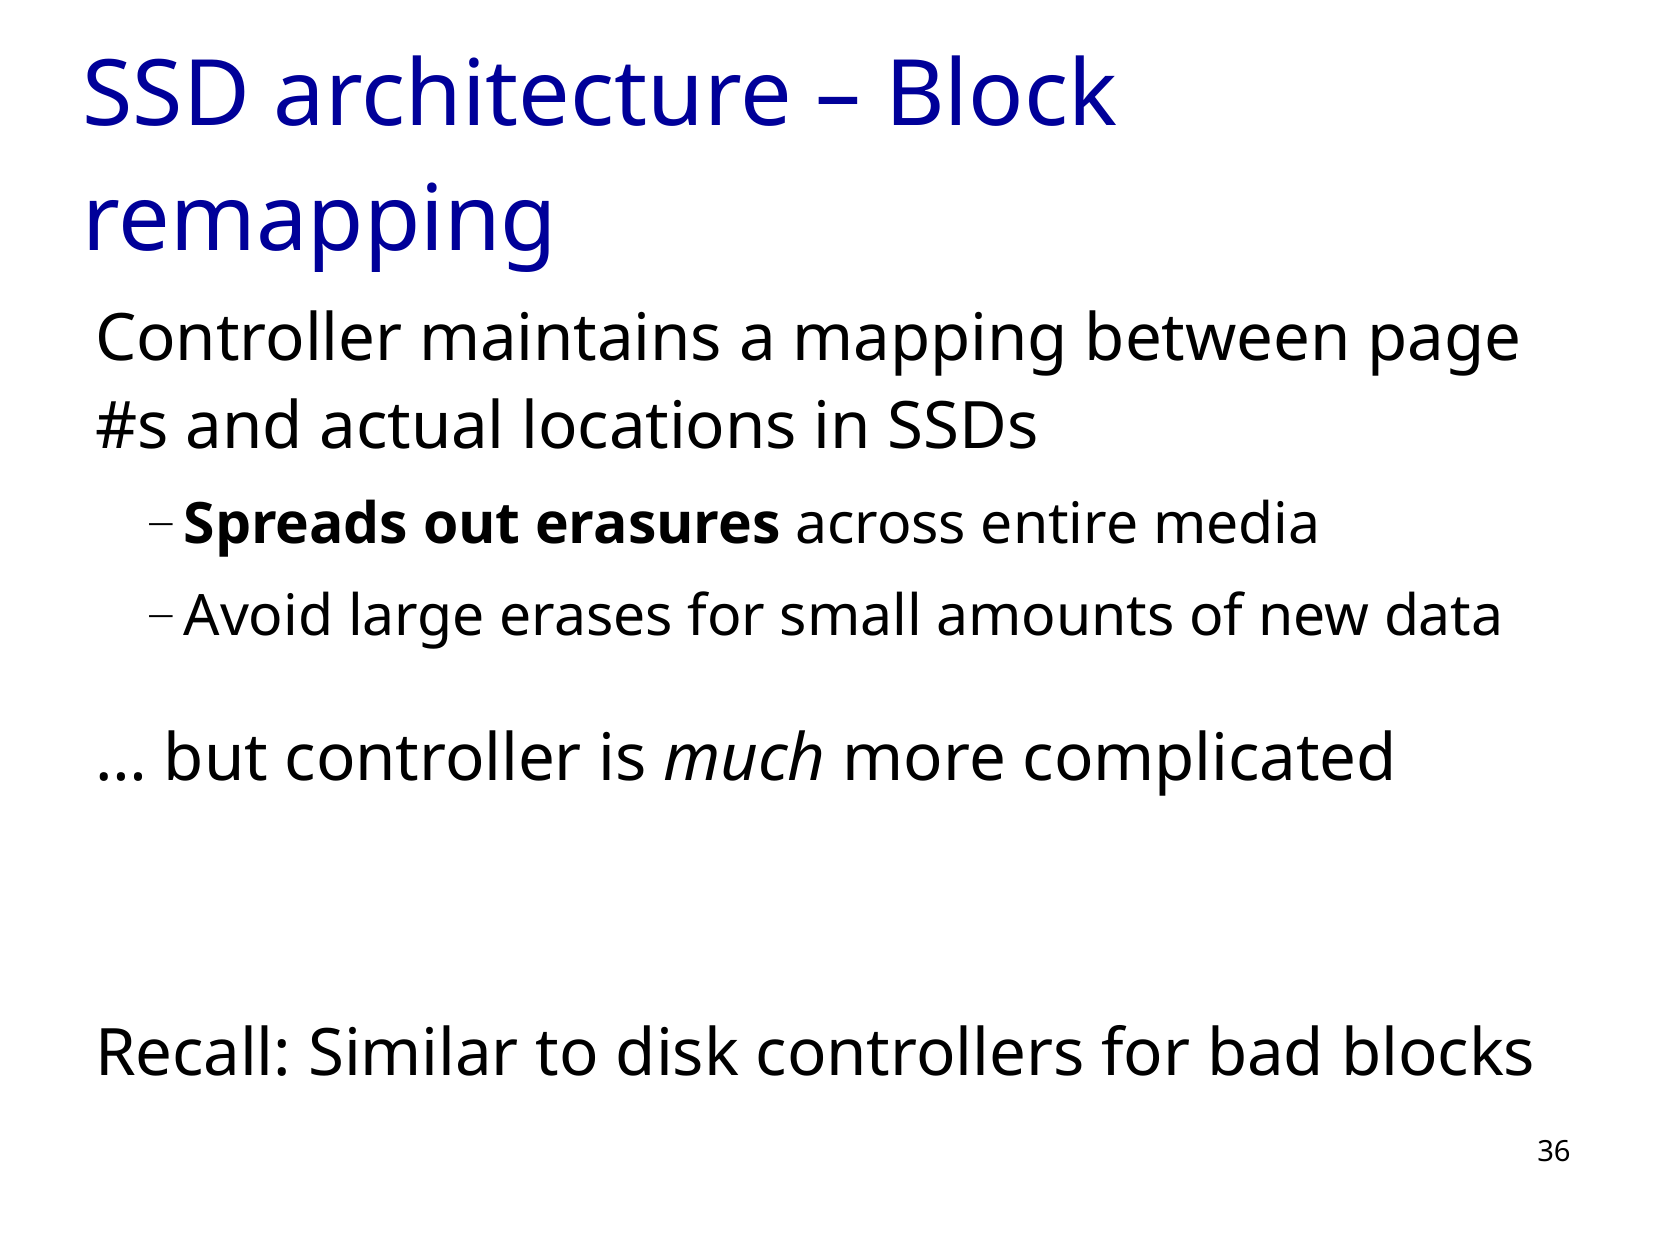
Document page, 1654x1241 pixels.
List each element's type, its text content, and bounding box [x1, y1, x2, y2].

title SSD architecture – Block remapping [82, 49, 1571, 257]
list Controller maintains a mapping between page #s and actual locations in SSDs Spreads out erasures across entire media Avoid large erases for small amounts of new data … but controller is much more complicated Recall: Similar to disk controllers for bad blocks [60, 290, 1571, 1096]
